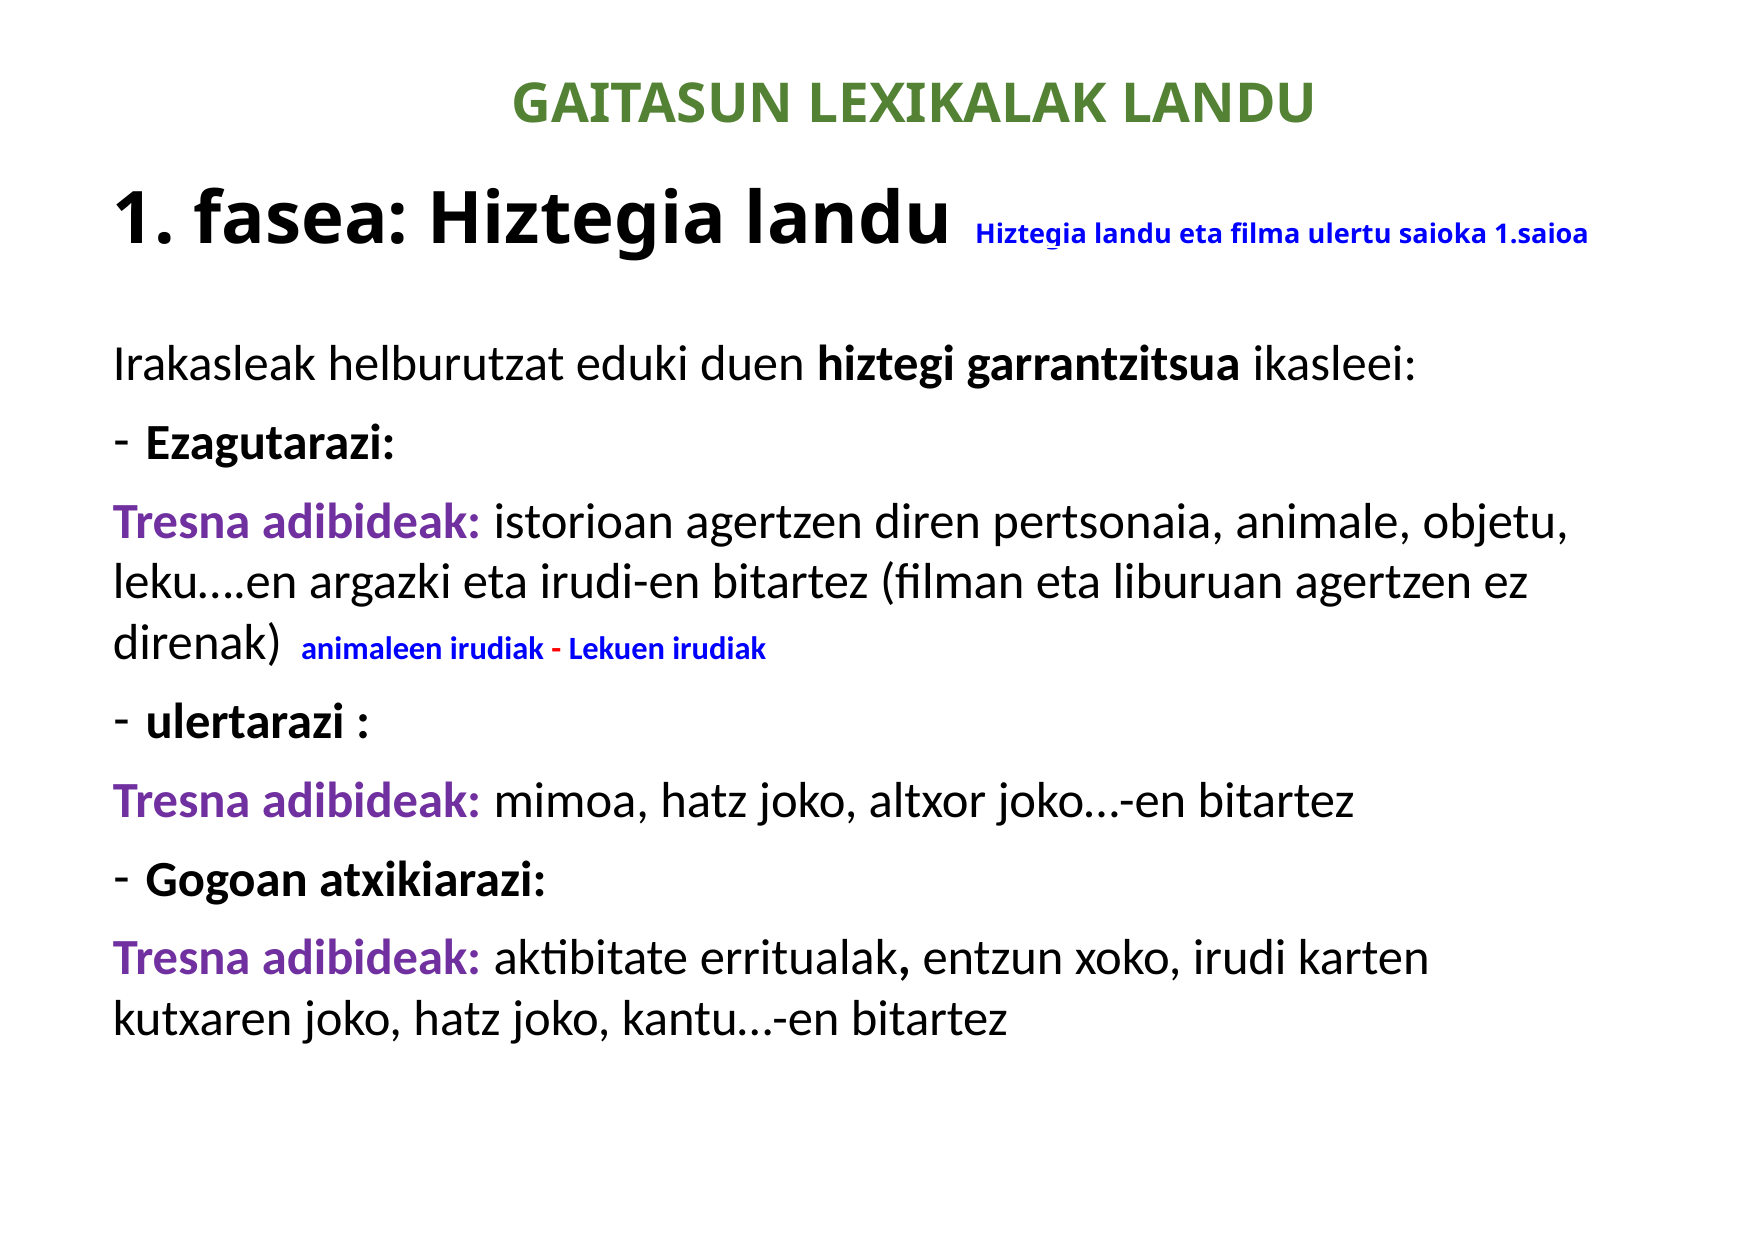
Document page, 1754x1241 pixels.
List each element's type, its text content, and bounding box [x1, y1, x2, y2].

text_box GAITASUN LEXIKALAK LANDU [158, 58, 1672, 208]
text_box 1. fasea: Hiztegia landu Hiztegia landu eta filma ulertu saioka 1.saioa Irakasleak helburutzat eduki duen hiztegi garrantzitsua ikasleei: Ezagutarazi: Tresna adibideak: istorioan agertzen diren pertsonaia, animale, objetu, leku….en argazki eta irudi-en bitartez (filman eta liburuan agertzen ez direnak) animaleen irudiak - Lekuen irudiak ulertarazi : Tresna adibideak: mimoa, hatz joko, altxor joko…-en bitartez Gogoan atxikiarazi: Tresna adibideak: aktibitate erritualak, entzun xoko, irudi karten kutxaren joko, hatz joko, kantu…-en bitartez [98, 149, 1611, 1090]
